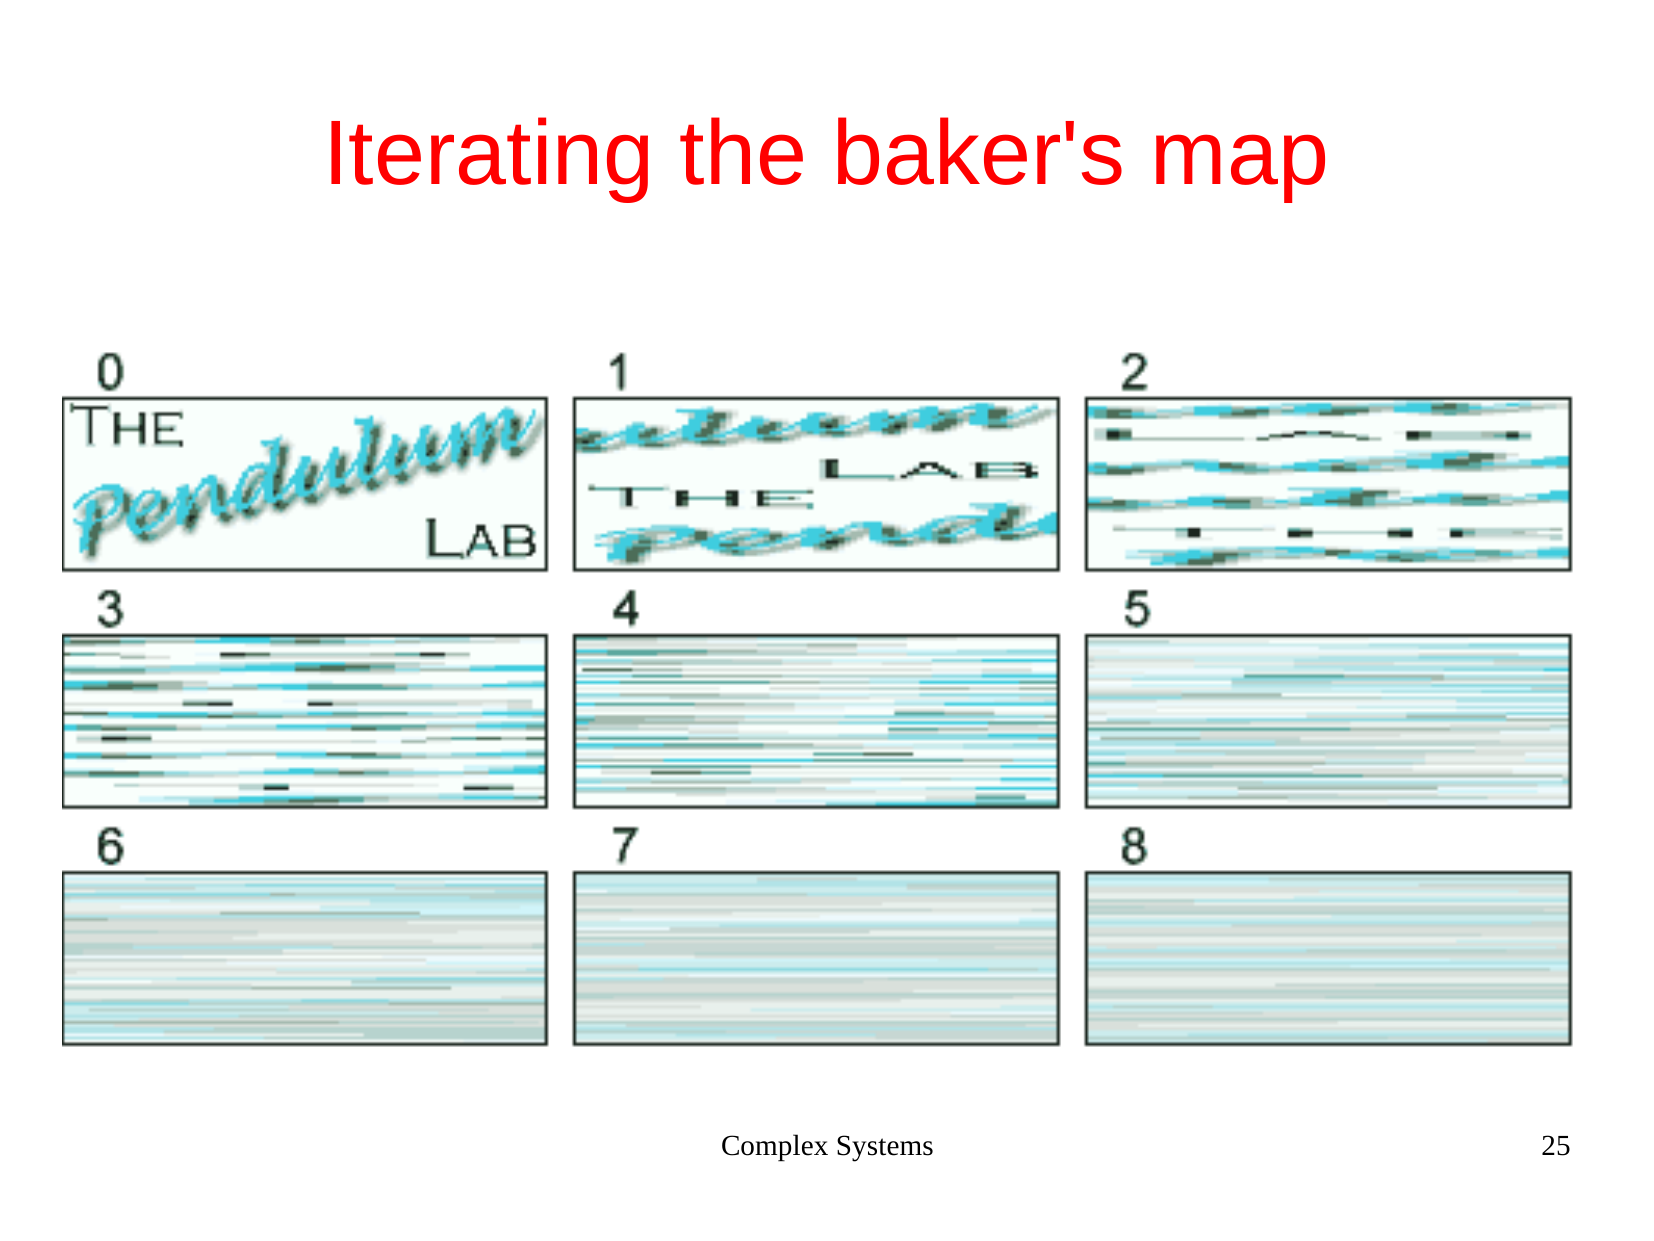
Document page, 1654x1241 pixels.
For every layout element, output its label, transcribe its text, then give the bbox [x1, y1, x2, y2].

picture [62, 348, 1576, 1051]
title Iterating the baker's map [82, 49, 1571, 257]
